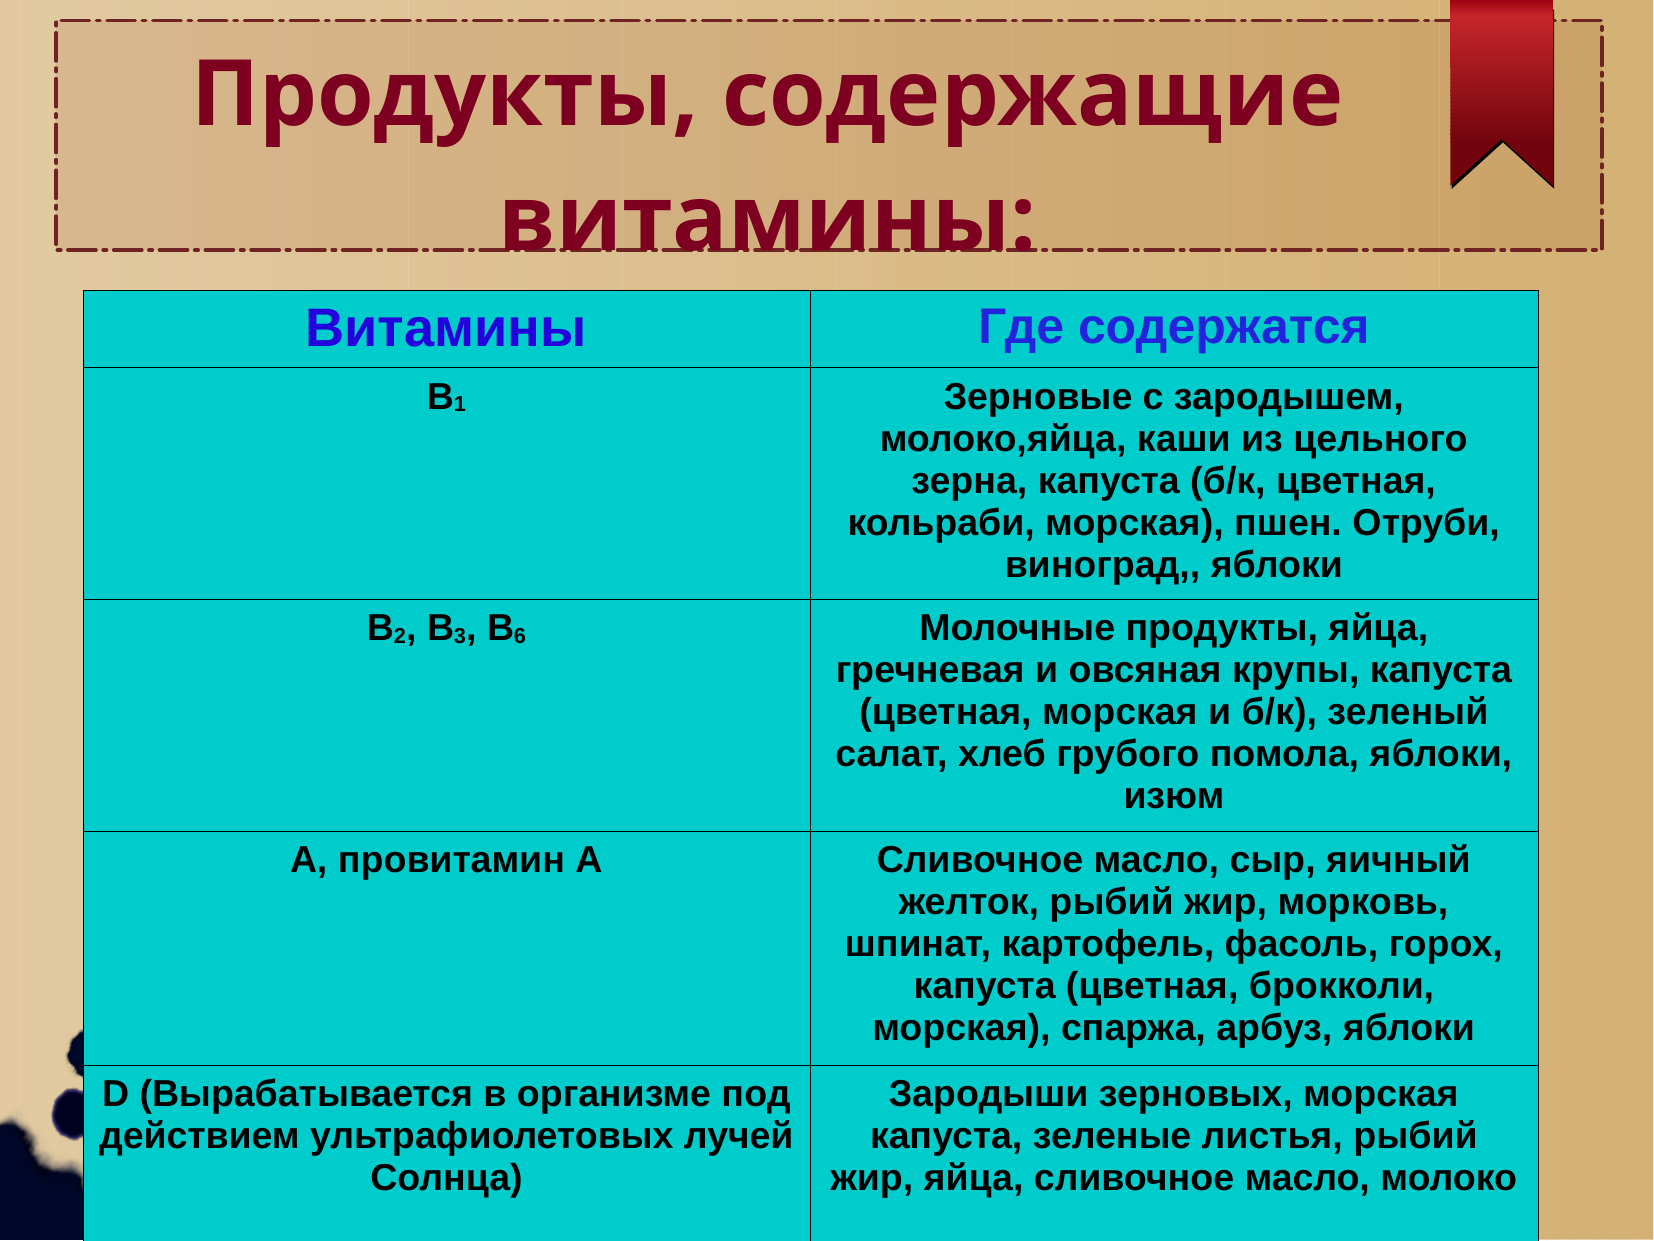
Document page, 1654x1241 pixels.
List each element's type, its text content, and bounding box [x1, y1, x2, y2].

title Продукты, содержащие витамины: [82, 25, 1453, 281]
table_cell Зародыши зерновых, морская капуста, зеленые листья, рыбий жир, яйца, сливочное масло, молоко [811, 1066, 1538, 1241]
table_cell Молочные продукты, яйца, гречневая и овсяная крупы, капуста (цветная, морская и б/к), зеленый салат, хлеб грубого помола, яблоки, изюм [811, 600, 1538, 831]
table_cell В2, В3, В6 [84, 600, 810, 831]
table_cell В1 [84, 368, 810, 599]
table_header Витамины [84, 291, 810, 367]
table_cell Зерновые с зародышем, молоко,яйца, каши из цельного зерна, капуста (б/к, цветная, кольраби, морская), пшен. Отруби, виноград,, яблоки [811, 368, 1538, 599]
table_cell Сливочное масло, сыр, яичный желток, рыбий жир, морковь, шпинат, картофель, фасоль, горох, капуста (цветная, брокколи, морская), спаржа, арбуз, яблоки [811, 832, 1538, 1065]
table_cell А, провитамин А [84, 832, 810, 1065]
table_header Где содержатся [811, 291, 1538, 367]
table_cell D (Вырабатывается в организме под действием ультрафиолетовых лучей Солнца) [84, 1066, 810, 1241]
